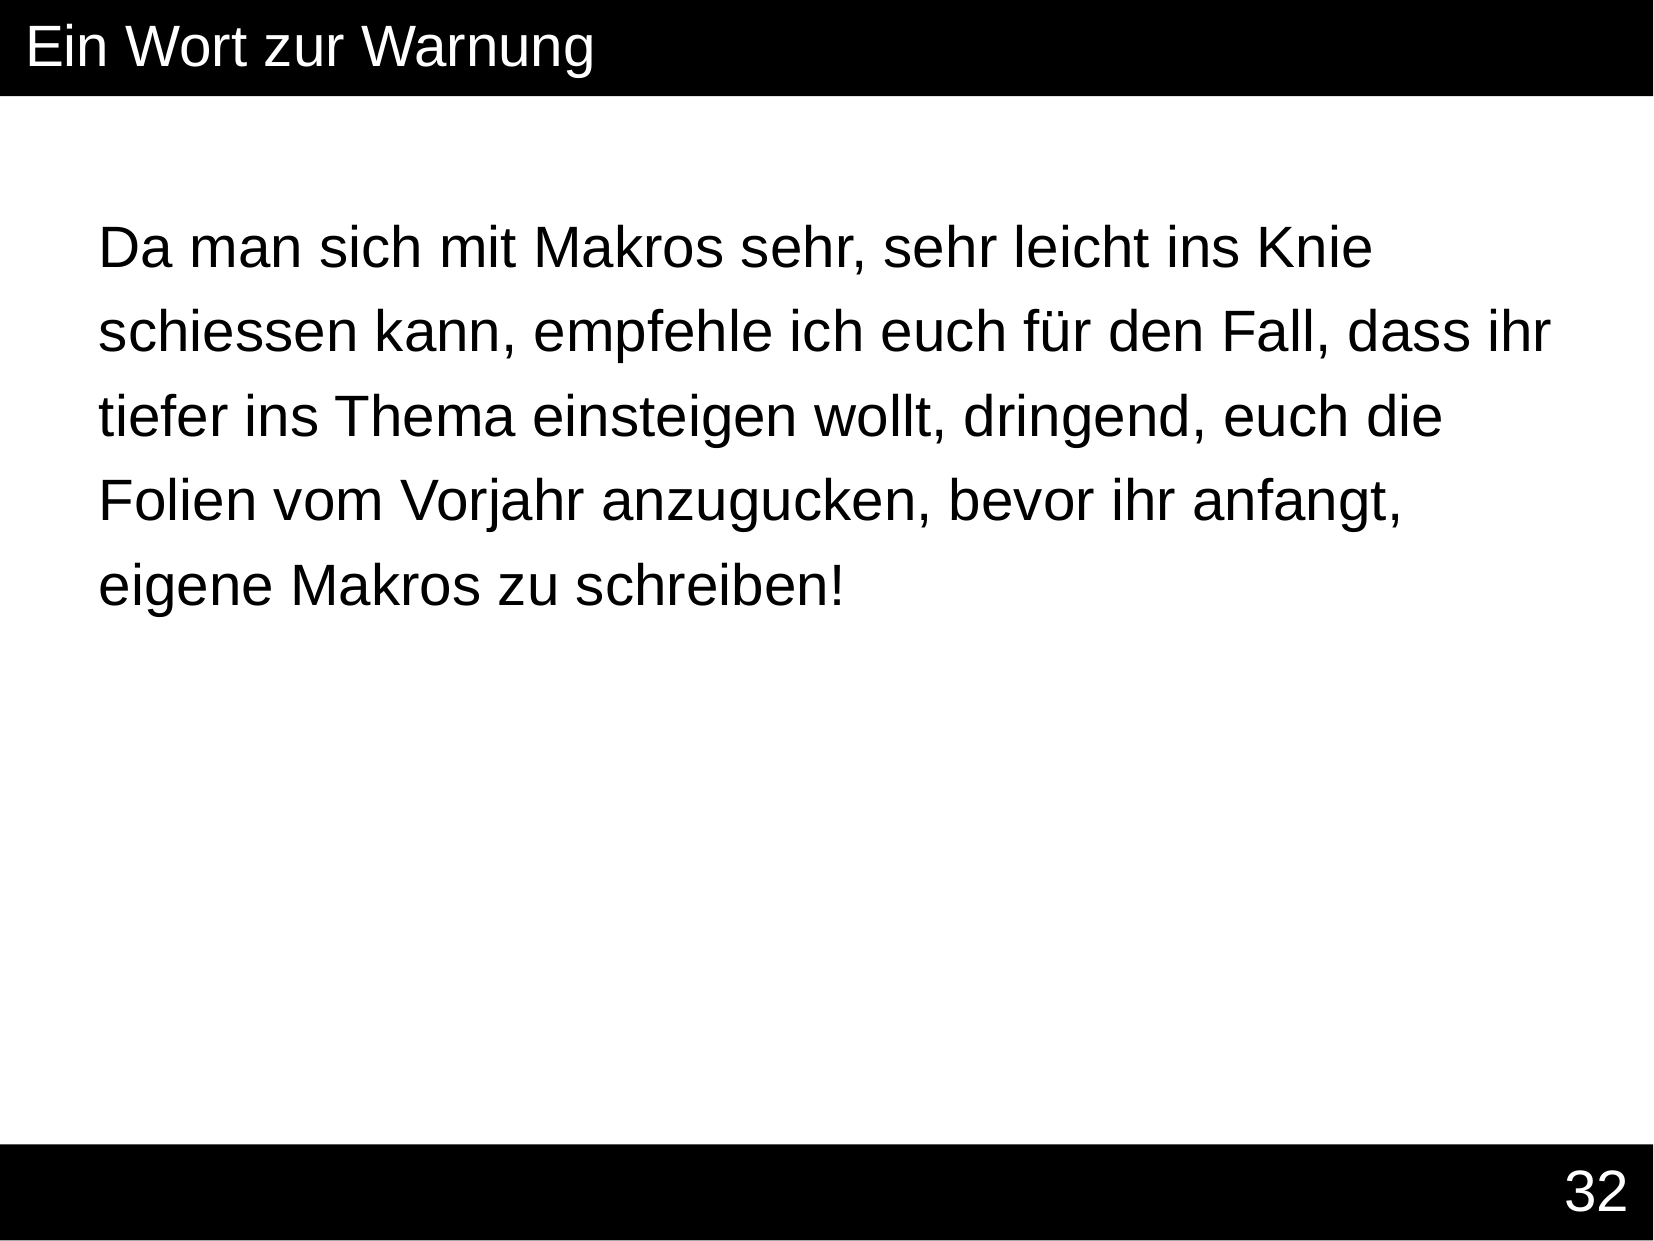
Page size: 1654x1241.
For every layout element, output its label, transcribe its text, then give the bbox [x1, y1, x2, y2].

text_box Da man sich mit Makros sehr, sehr leicht ins Knie schiessen kann, empfehle ich euch für den Fall, dass ihr tiefer ins Thema einsteigen wollt, dringend, euch die Folien vom Vorjahr anzugucken, bevor ihr anfangt, eigene Makros zu schreiben! [84, 187, 1653, 1014]
text_box Ein Wort zur Warnung [10, 6, 1222, 94]
